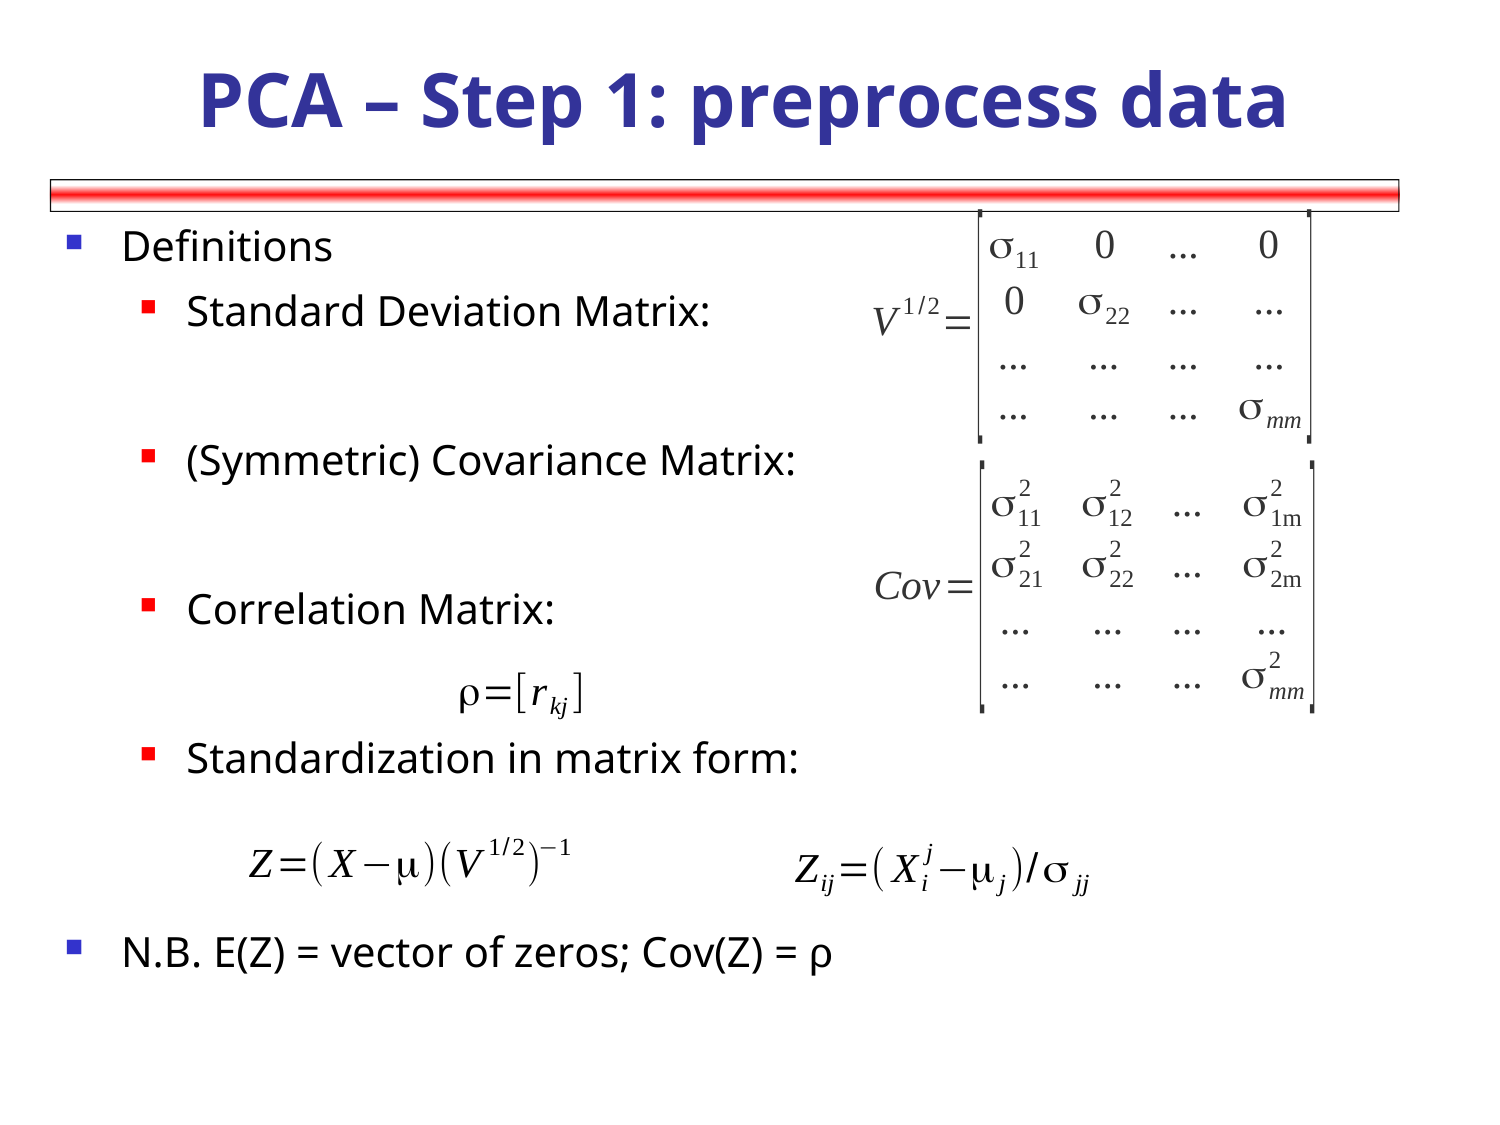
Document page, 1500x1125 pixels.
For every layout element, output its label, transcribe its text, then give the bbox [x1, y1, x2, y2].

list Definitions Standard Deviation Matrix: (Symmetric) Covariance Matrix: Correlation Matrix: Standardization in matrix form: N.B. E(Z) = vector of zeros; Cov(Z) = ρ [49, 212, 1425, 1066]
title PCA – Step 1: preprocess data [24, 44, 1463, 150]
chart [240, 834, 578, 889]
chart [867, 459, 1324, 716]
chart [786, 839, 1097, 897]
chart [865, 207, 1321, 445]
chart [451, 668, 590, 721]
